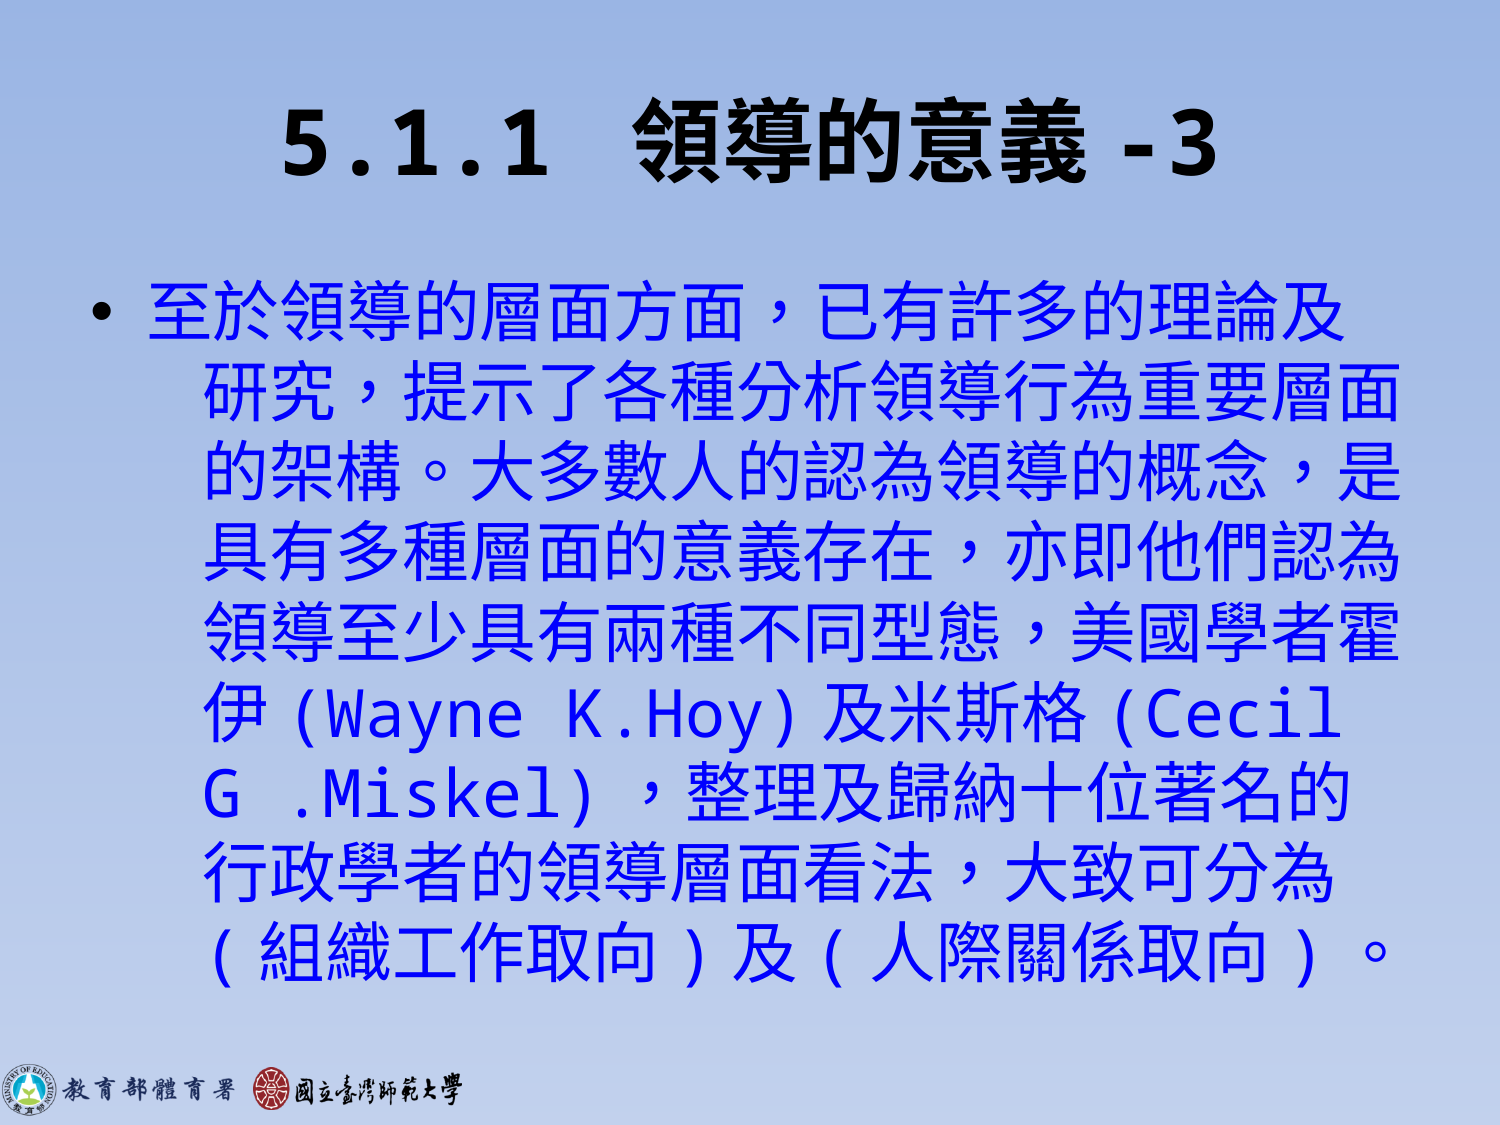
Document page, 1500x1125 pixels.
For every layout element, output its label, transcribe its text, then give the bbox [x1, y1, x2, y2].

title 5.1.1 領導的意義-3 [75, 45, 1426, 233]
list 至於領導的層面方面，已有許多的理論及研究，提示了各種分析領導行為重要層面的架構。大多數人的認為領導的概念，是具有多種層面的意義存在，亦即他們認為領導至少具有兩種不同型態，美國學者霍伊(Wayne K.Hoy)及米斯格(Cecil G .Miskel)，整理及歸納十位著名的行政學者的領導層面看法，大致可分為(組織工作取向)及(人際關係取向)。 [75, 262, 1426, 1005]
